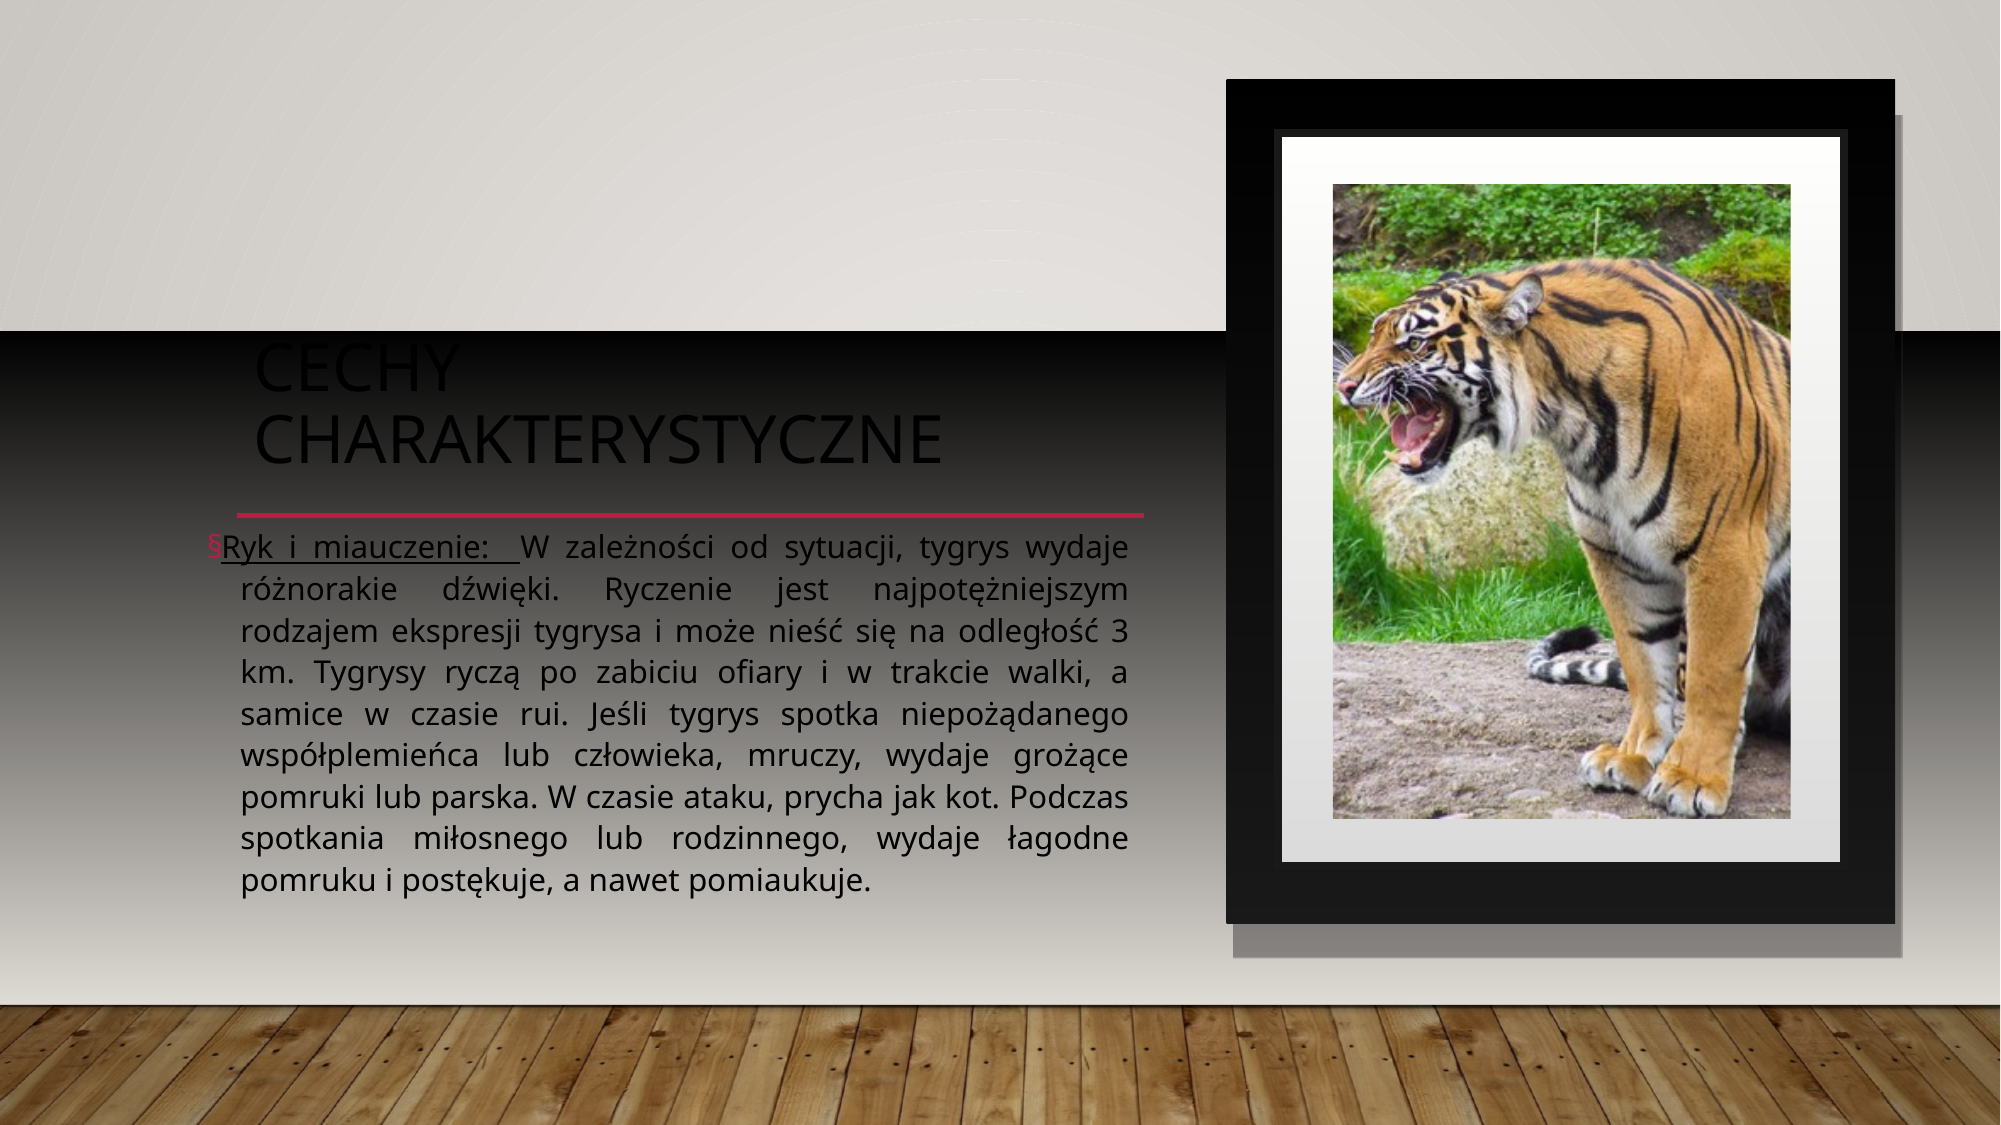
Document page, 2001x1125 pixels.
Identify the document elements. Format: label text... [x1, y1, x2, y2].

list Ryk i miauczenie: W zależności od sytuacji, tygrys wydaje różnorakie dźwięki. Ryczenie jest najpotężniejszym rodzajem ekspresji tygrysa i może nieść się na odległość 3 km. Tygrysy ryczą po zabiciu ofiary i w trakcie walki, a samice w czasie rui. Jeśli tygrys spotka niepożądanego współplemieńca lub człowieka, mruczy, wydaje grożące pomruki lub parska. W czasie ataku, prycha jak kot. Podczas spotkania miłosnego lub rodzinnego, wydaje łagodne pomruku i postękuje, a nawet pomiaukuje. [191, 516, 1145, 910]
picture [1332, 184, 1791, 819]
title Cechy charakterystyczne [238, 185, 1146, 486]
